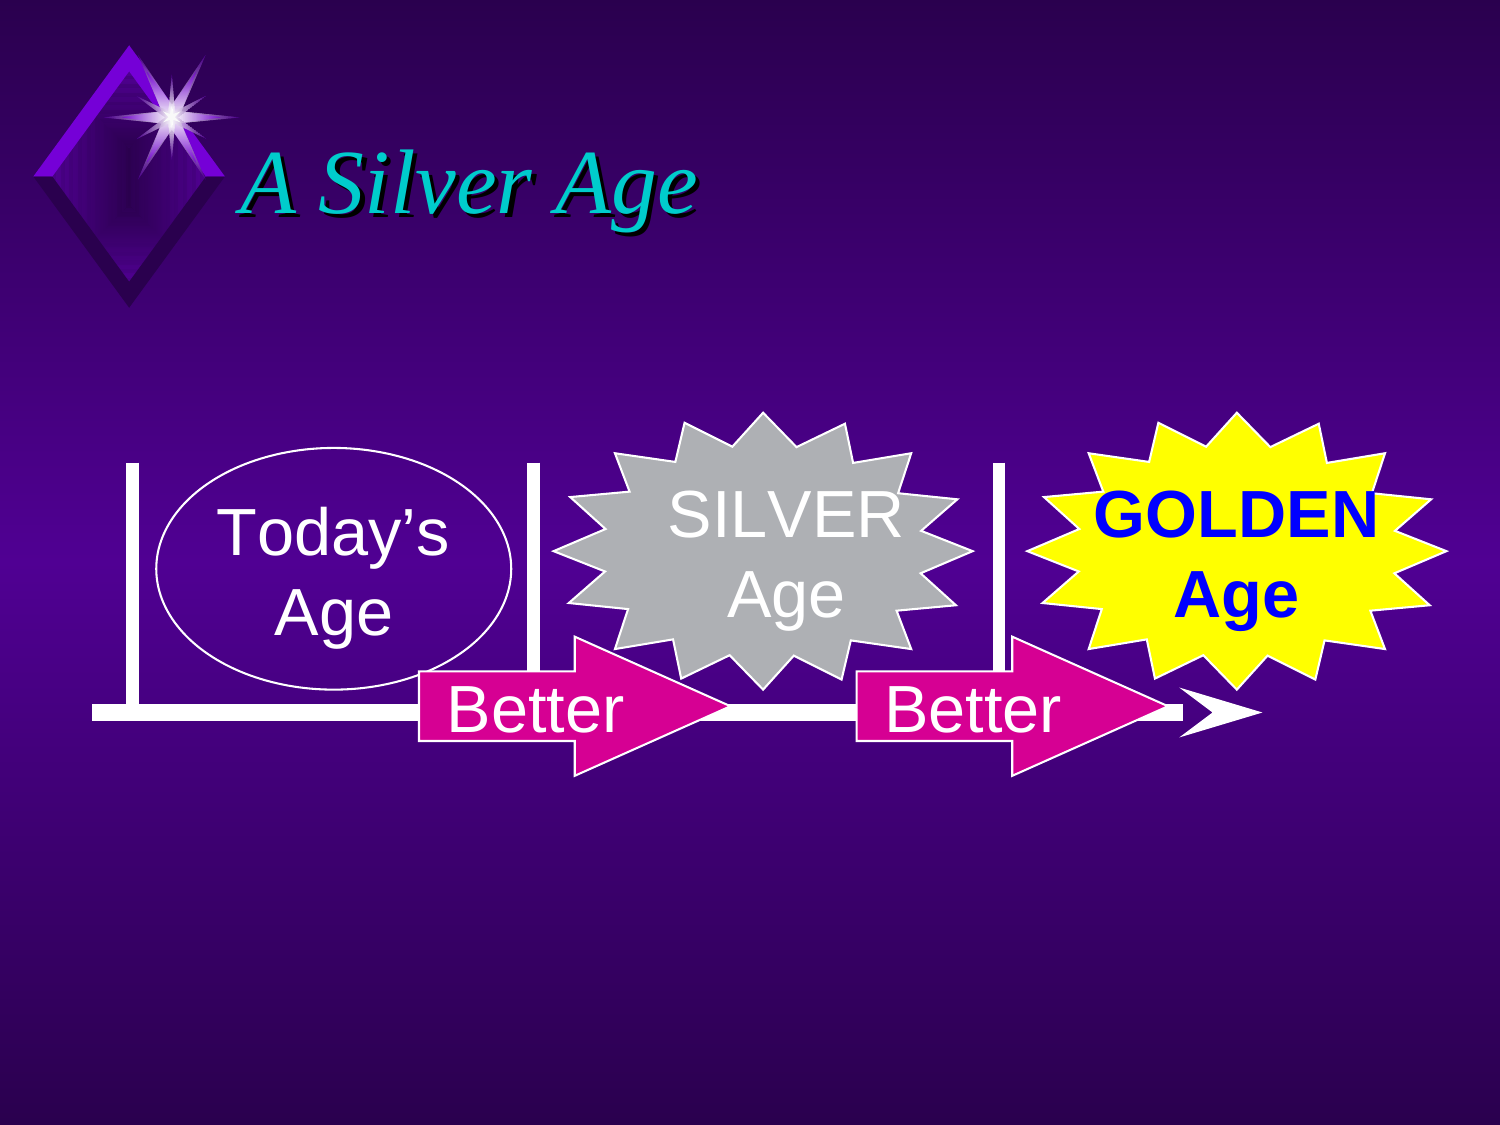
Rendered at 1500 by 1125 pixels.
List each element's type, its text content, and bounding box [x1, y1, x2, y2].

text_box GOLDEN Age [1027, 412, 1447, 690]
title A Silver Age [224, 78, 1388, 288]
text_box Today’s Age [156, 447, 512, 690]
text_box Better [856, 636, 1169, 776]
text_box SILVER Age [553, 412, 973, 690]
text_box Better [418, 636, 731, 776]
